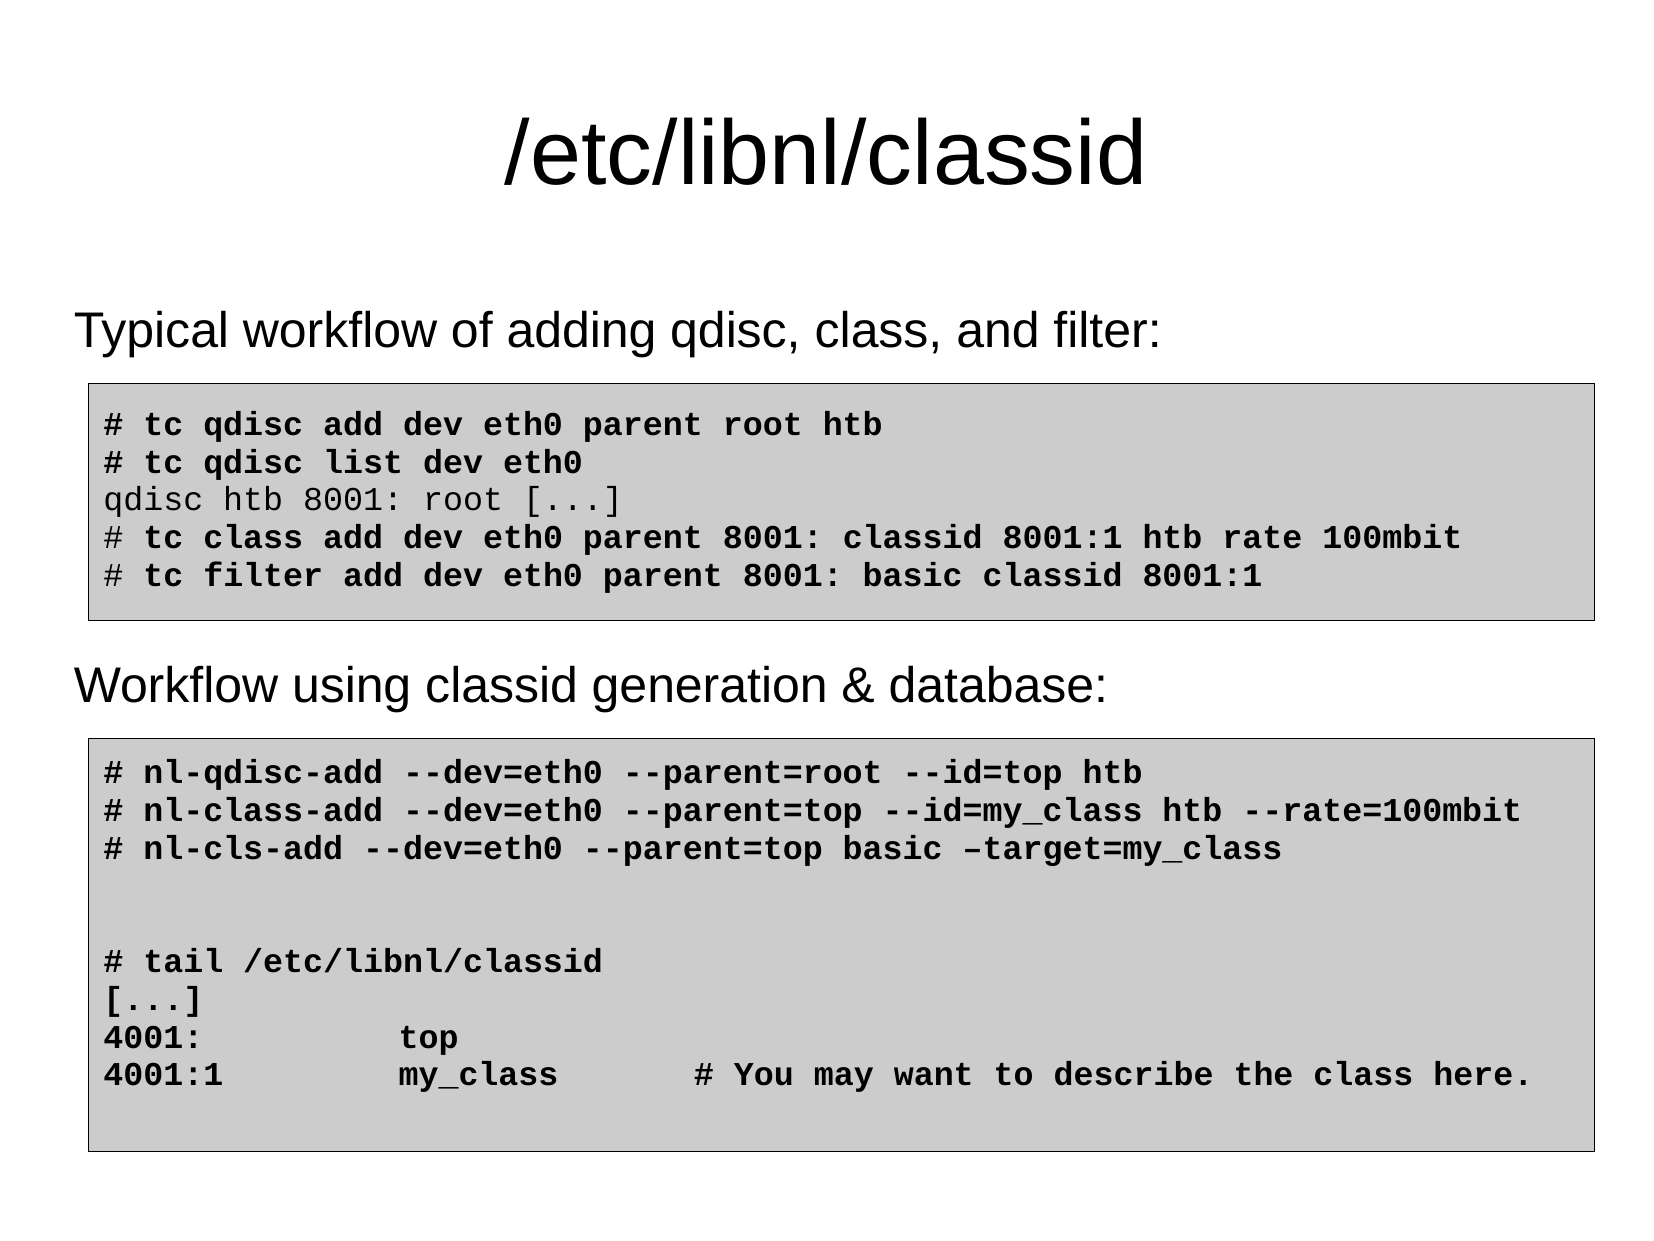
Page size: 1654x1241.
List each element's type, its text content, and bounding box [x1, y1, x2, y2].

title /etc/libnl/classid [82, 49, 1571, 257]
text_box # nl-qdisc-add --dev=eth0 --parent=root --id=top htb # nl-class-add --dev=eth0 --parent=top --id=my_class htb --rate=100mbit # nl-cls-add --dev=eth0 --parent=top basic –target=my_class # tail /etc/libnl/classid [...] 4001: top 4001:1 my_class # You may want to describe the class here. [88, 738, 1595, 1152]
text_box Typical workflow of adding qdisc, class, and filter: [59, 295, 1477, 366]
text_box # tc qdisc add dev eth0 parent root htb # tc qdisc list dev eth0 qdisc htb 8001: root [...] # tc class add dev eth0 parent 8001: classid 8001:1 htb rate 100mbit # tc filter add dev eth0 parent 8001: basic classid 8001:1 [88, 383, 1595, 621]
text_box Workflow using classid generation & database: [59, 649, 1477, 721]
